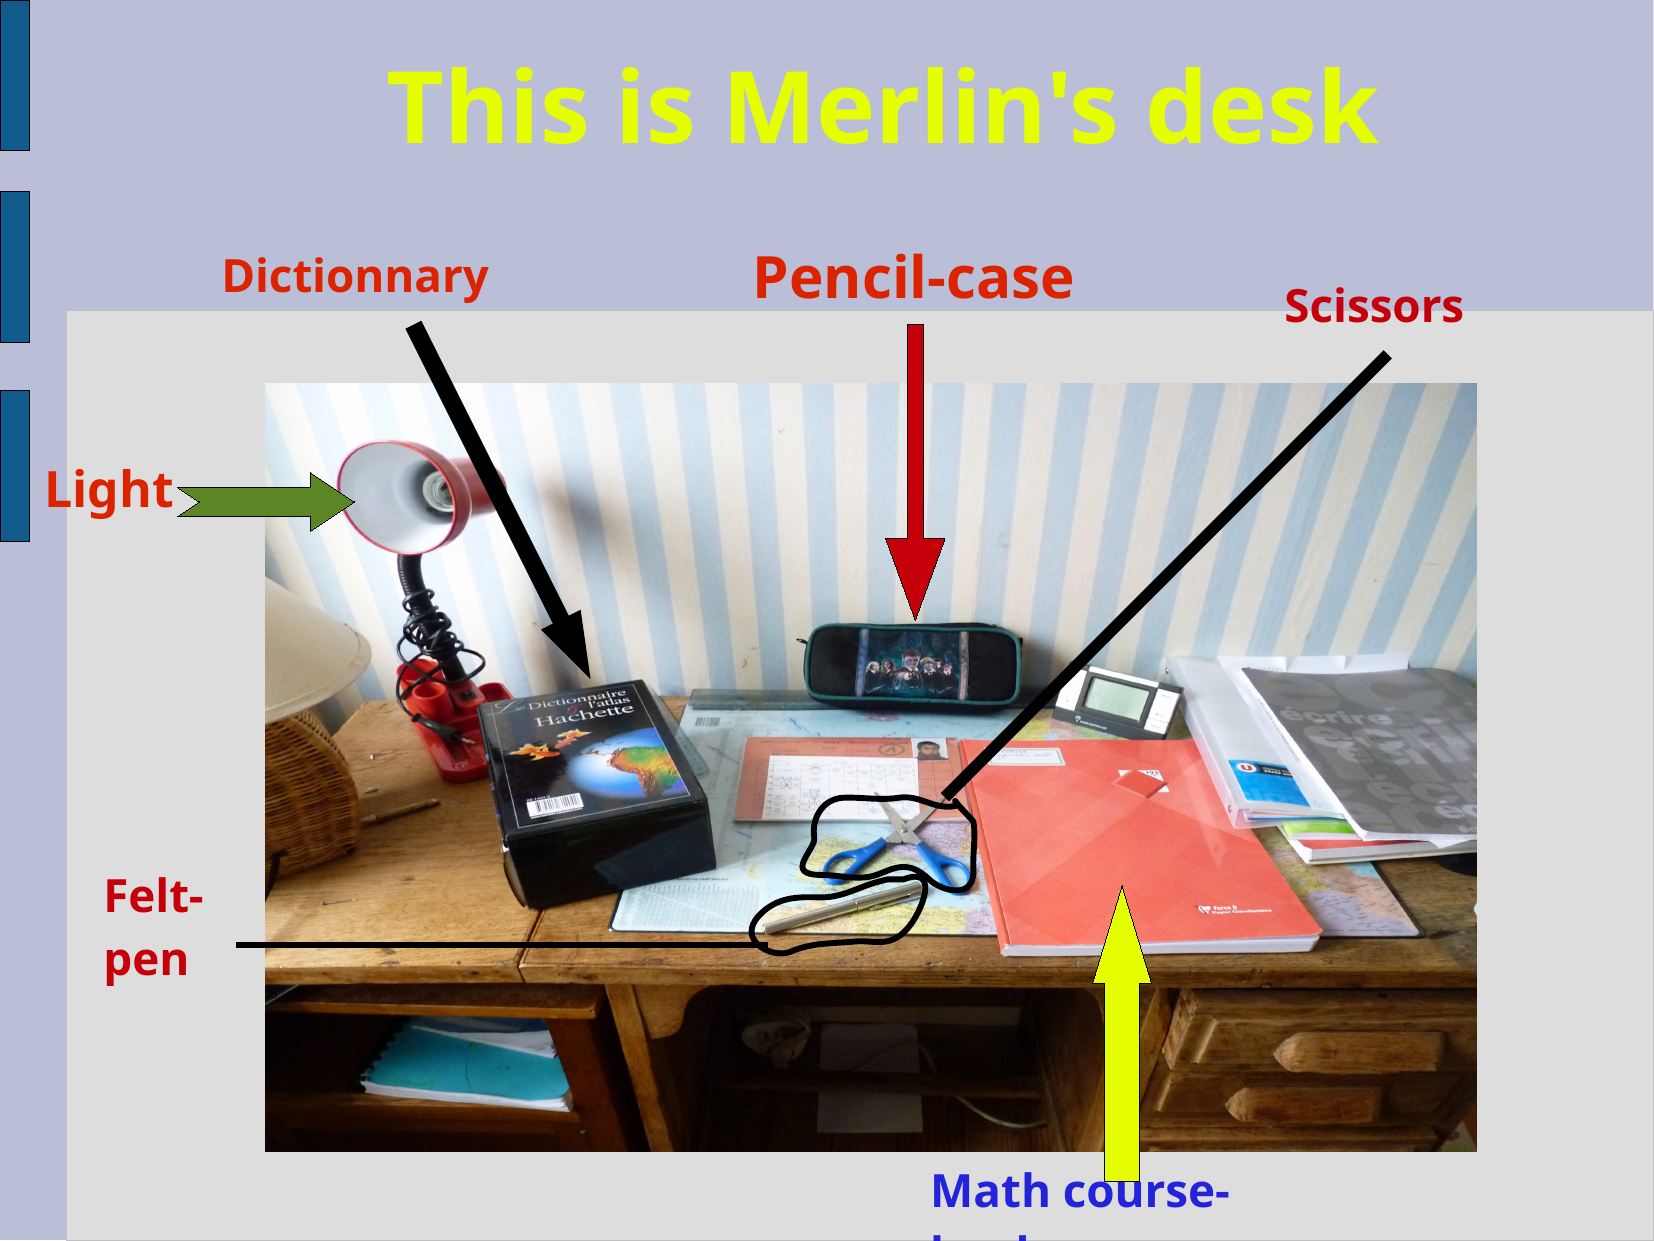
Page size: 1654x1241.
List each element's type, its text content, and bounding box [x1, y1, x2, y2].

text_box [885, 325, 945, 621]
picture [885, 870, 913, 876]
text_box Felt- pen [88, 856, 237, 1123]
text_box [1092, 885, 1152, 1151]
text_box Light [29, 446, 180, 532]
text_box Scissors [1269, 265, 1481, 345]
picture [265, 383, 1349, 942]
text_box Dictionnary [206, 236, 485, 315]
text_box This is Merlin's desk [354, 29, 1433, 184]
text_box [180, 472, 355, 532]
picture [806, 801, 971, 887]
picture [265, 383, 1477, 1152]
text_box Math course-book [915, 1151, 1359, 1241]
text_box Pencil-case [738, 228, 1083, 325]
picture [755, 880, 922, 950]
